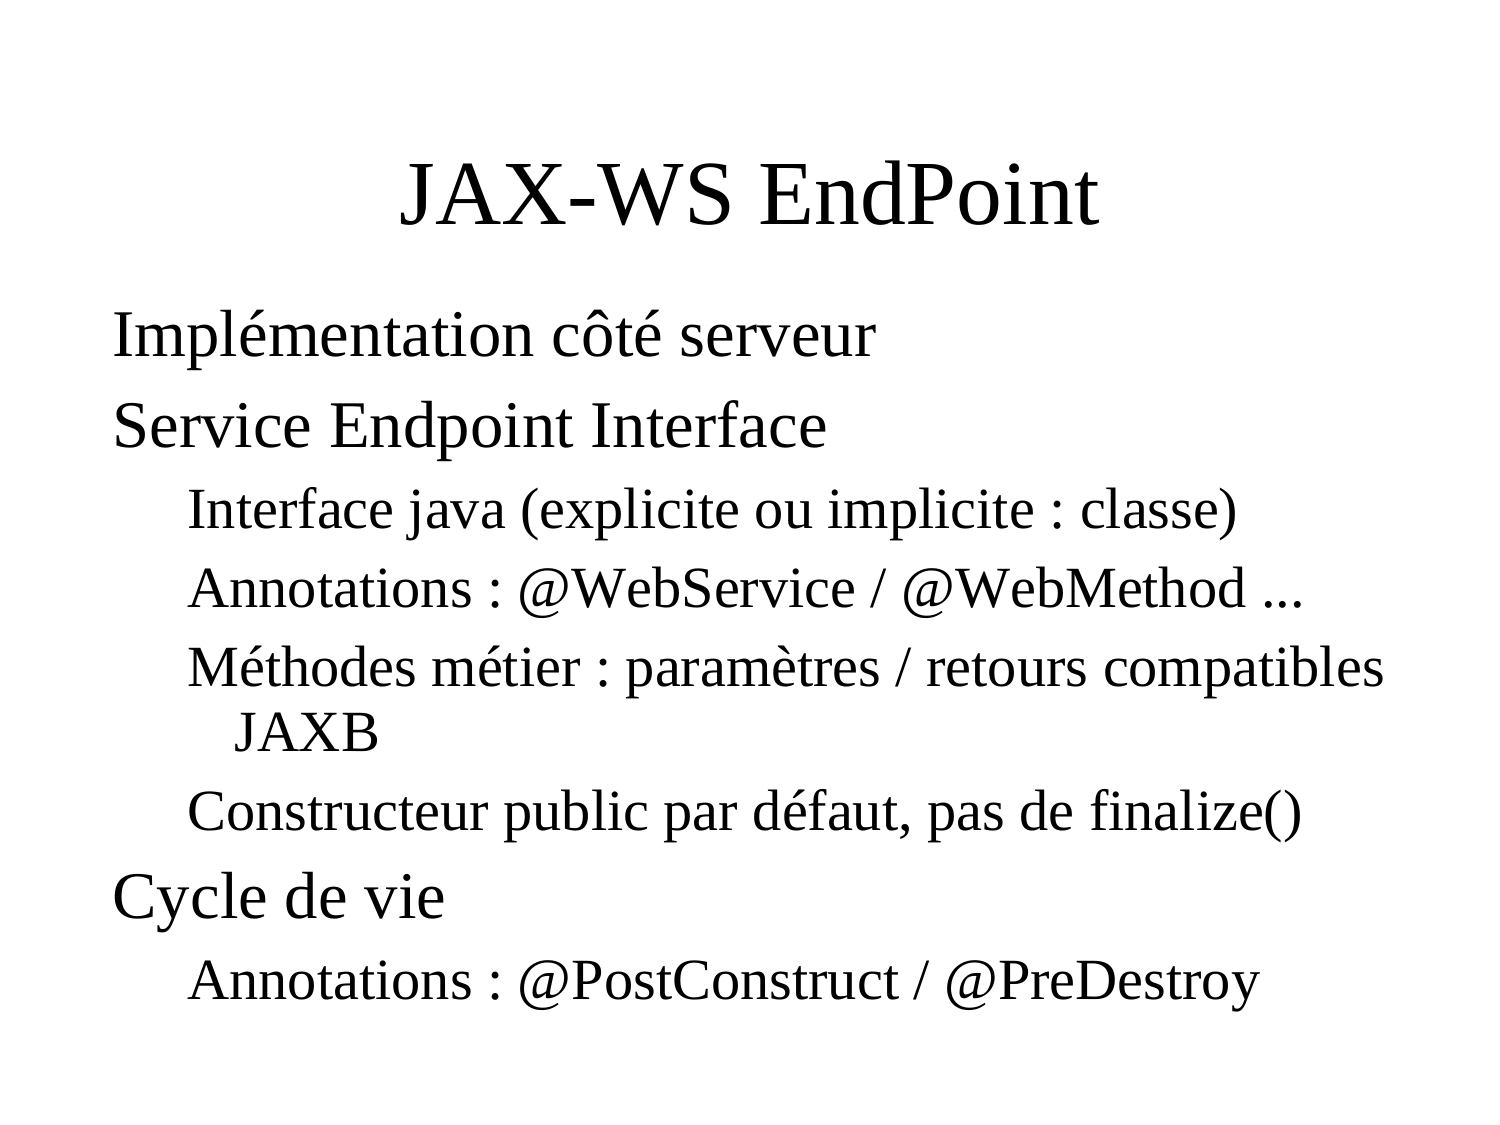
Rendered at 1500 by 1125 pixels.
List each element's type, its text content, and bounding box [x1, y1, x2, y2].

title JAX-WS EndPoint [112, 107, 1388, 281]
list Implémentation côté serveur Service Endpoint Interface Interface java (explicite ou implicite : classe) Annotations : @WebService / @WebMethod ... Méthodes métier : paramètres / retours compatibles JAXB Constructeur public par défaut, pas de finalize() Cycle de vie Annotations : @PostConstruct / @PreDestroy [112, 297, 1418, 1069]
